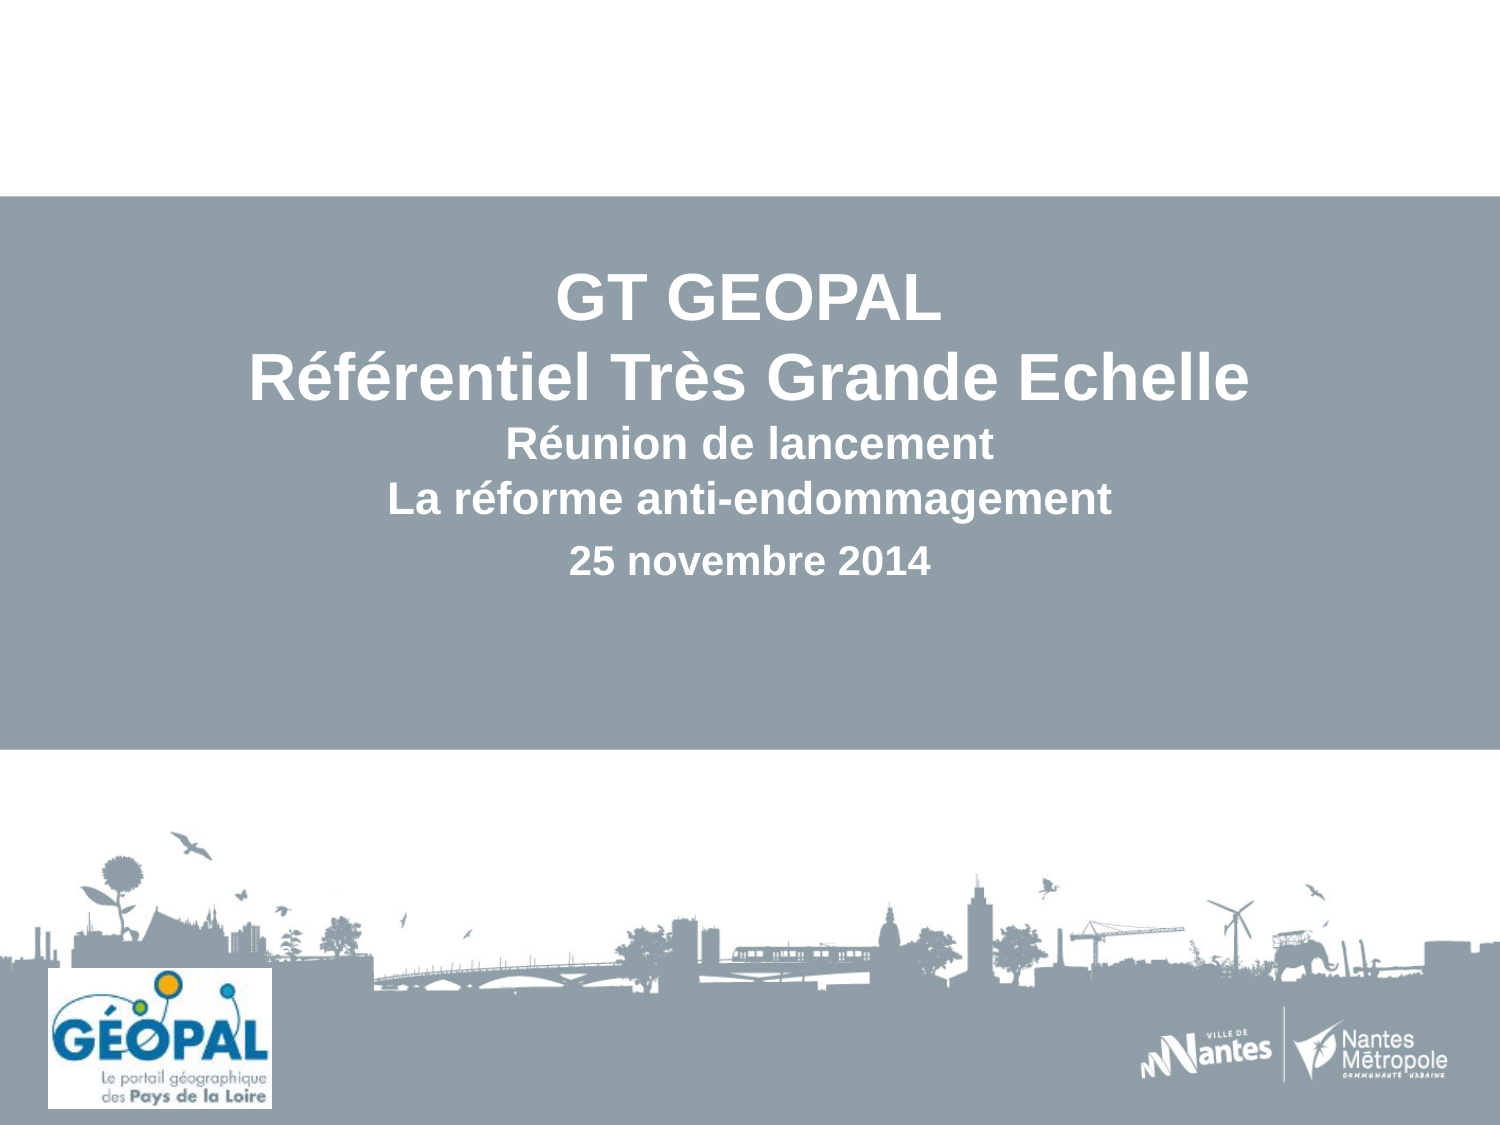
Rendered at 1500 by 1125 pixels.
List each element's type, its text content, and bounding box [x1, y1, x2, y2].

text_box [0, 0, 1500, 197]
subtitle 25 novembre 2014 [225, 531, 1276, 634]
title GT GEOPAL Référentiel Très Grande Echelle Réunion de lancement La réforme anti-endommagement [112, 294, 1388, 483]
picture [0, 197, 1500, 1125]
